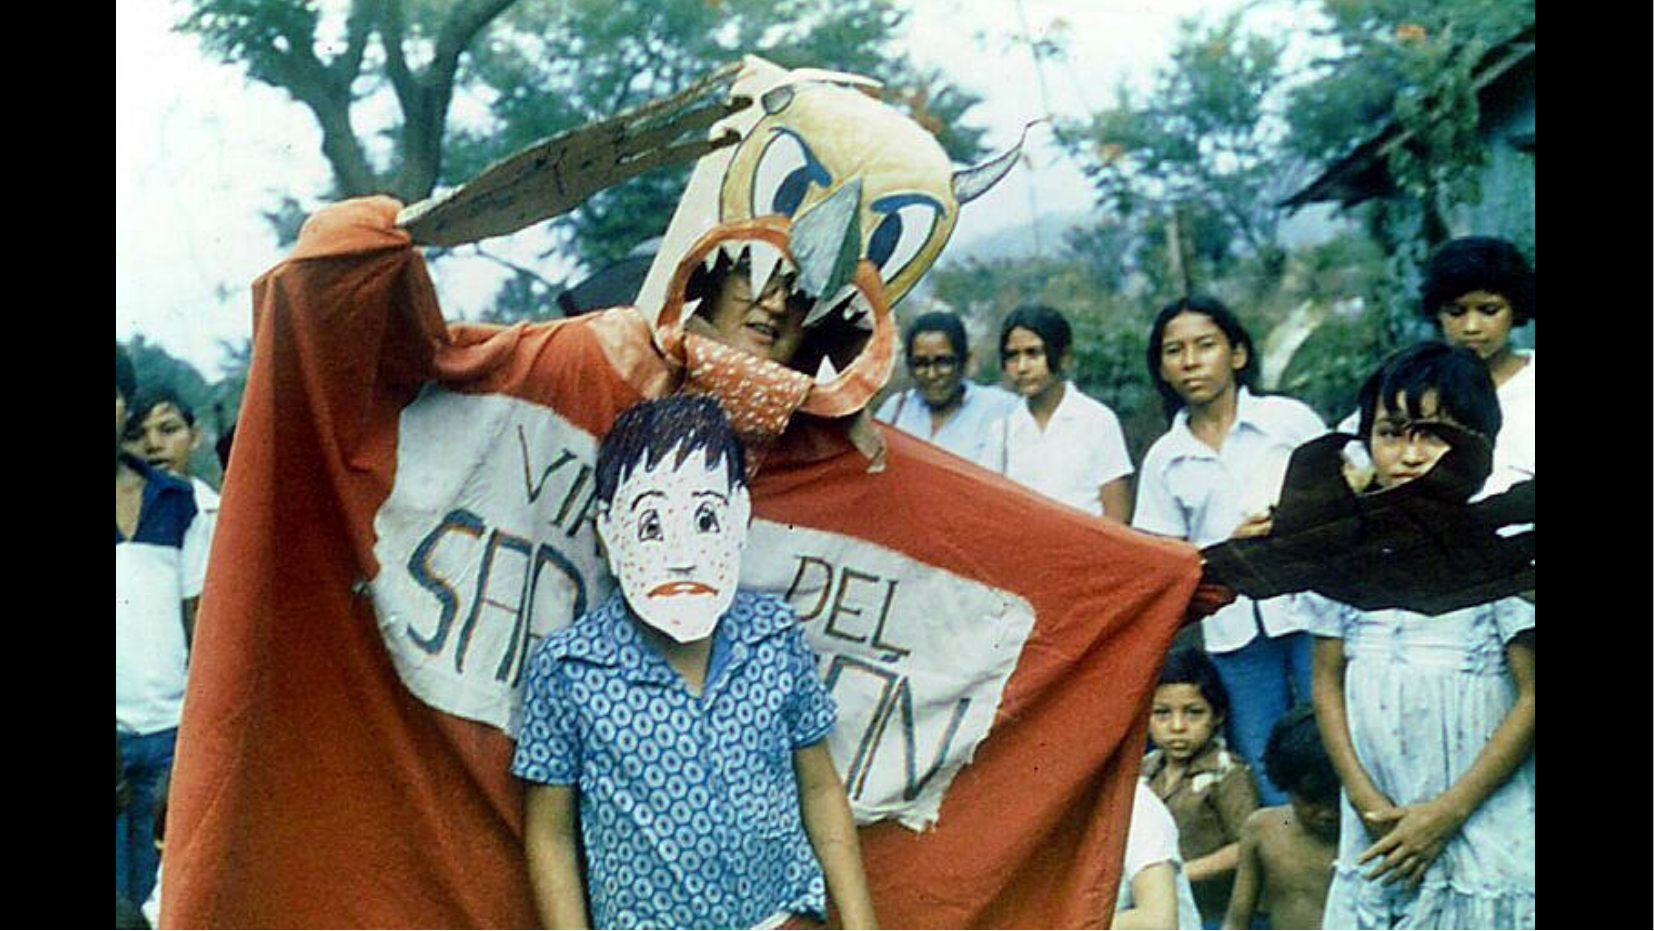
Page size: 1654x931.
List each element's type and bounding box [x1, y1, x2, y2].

picture [116, 0, 1535, 930]
